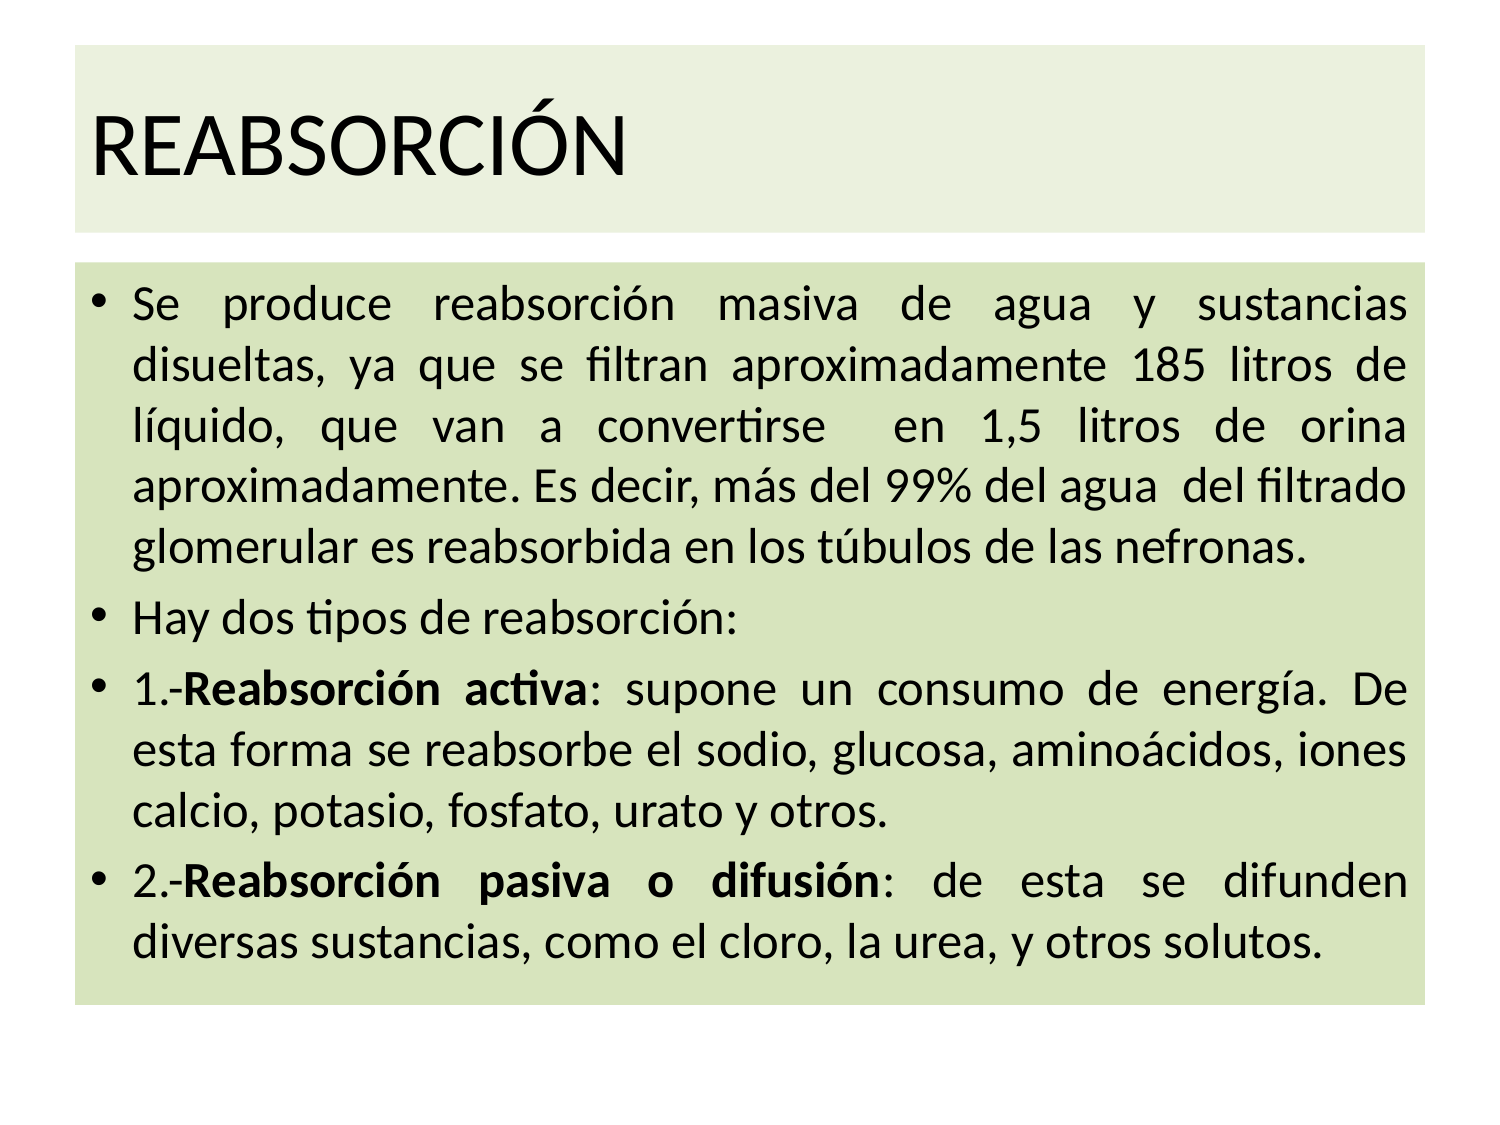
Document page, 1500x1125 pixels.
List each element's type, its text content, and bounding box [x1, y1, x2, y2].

list Se produce reabsorción masiva de agua y sustancias disueltas, ya que se filtran aproximadamente 185 litros de líquido, que van a convertirse en 1,5 litros de orina aproximadamente. Es decir, más del 99% del agua del filtrado glomerular es reabsorbida en los túbulos de las nefronas. Hay dos tipos de reabsorción: 1.-Reabsorción activa: supone un consumo de energía. De esta forma se reabsorbe el sodio, glucosa, aminoácidos, iones calcio, potasio, fosfato, urato y otros. 2.-Reabsorción pasiva o difusión: de esta se difunden diversas sustancias, como el cloro, la urea, y otros solutos. [75, 262, 1425, 1005]
title REABSORCIÓN [75, 45, 1425, 233]
